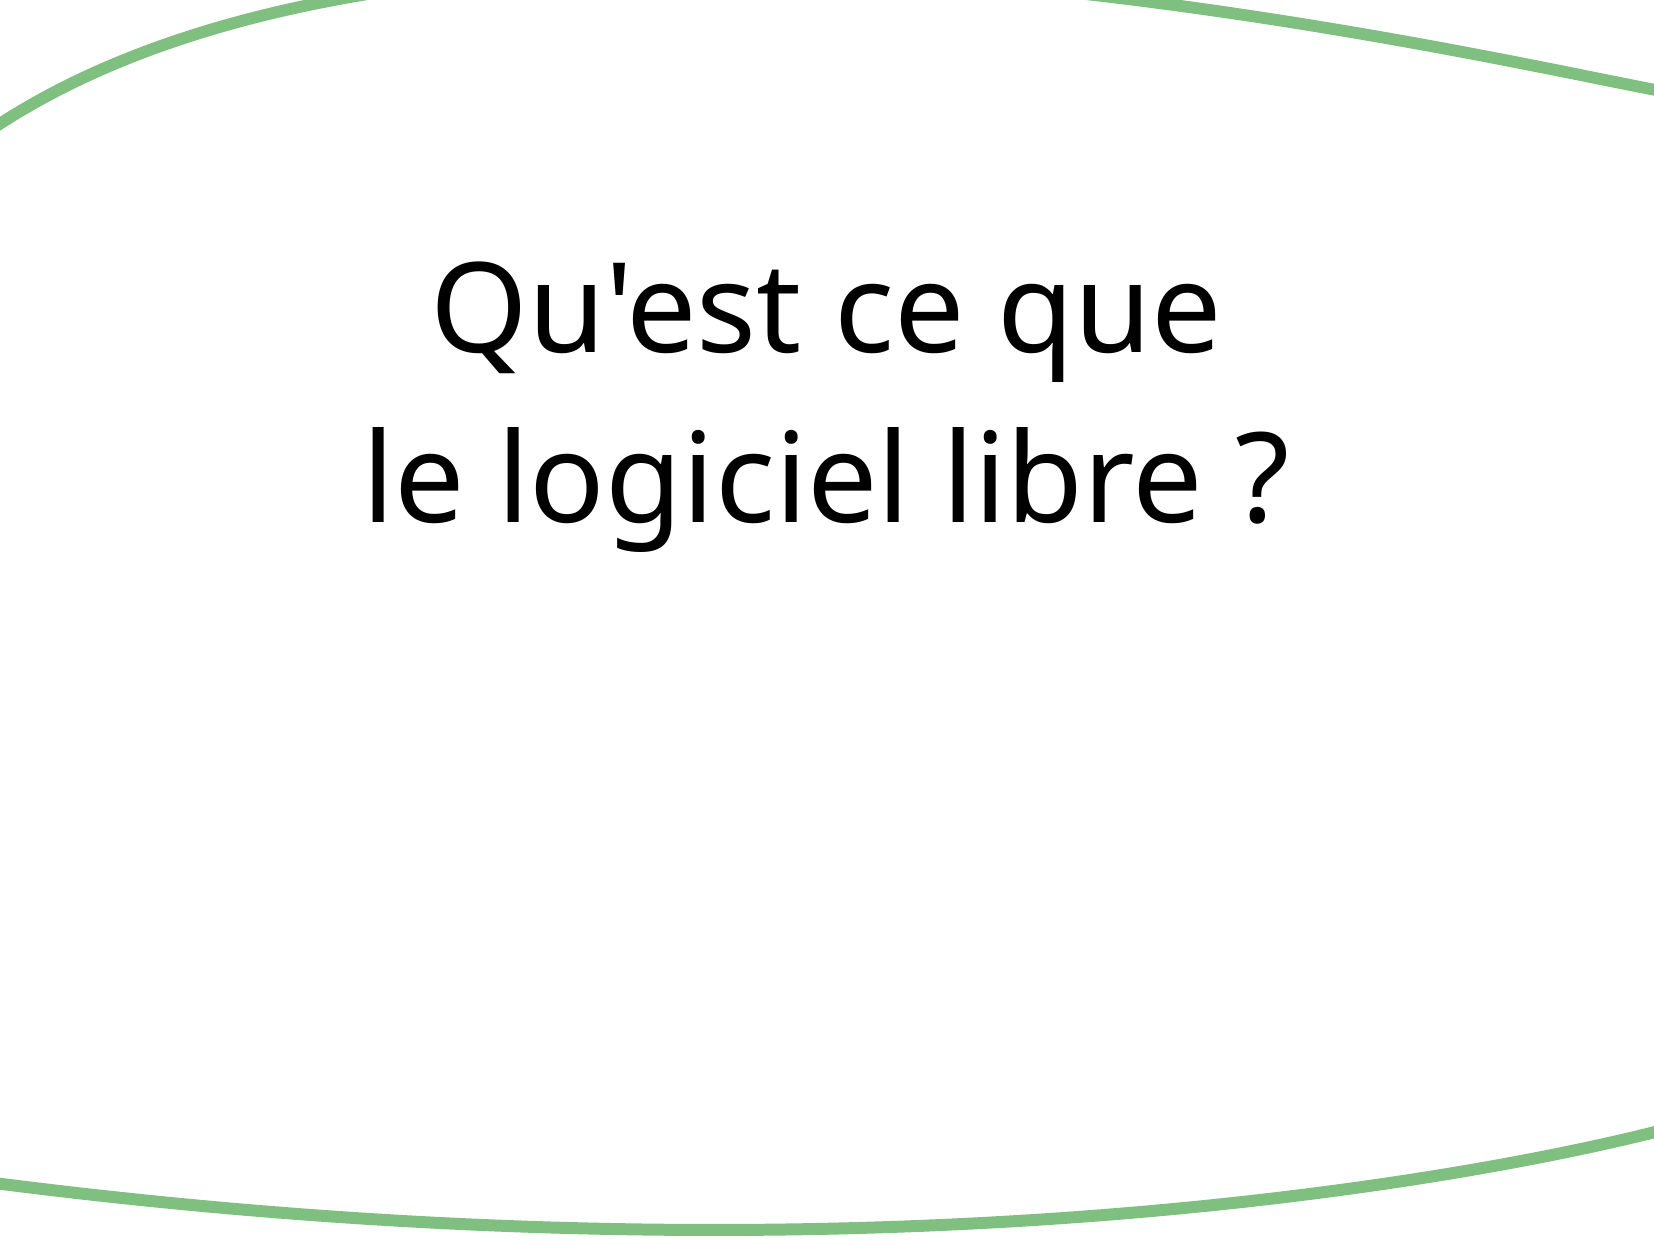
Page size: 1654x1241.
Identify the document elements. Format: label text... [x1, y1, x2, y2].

title Qu'est ce que le logiciel libre ? [82, 199, 1571, 579]
